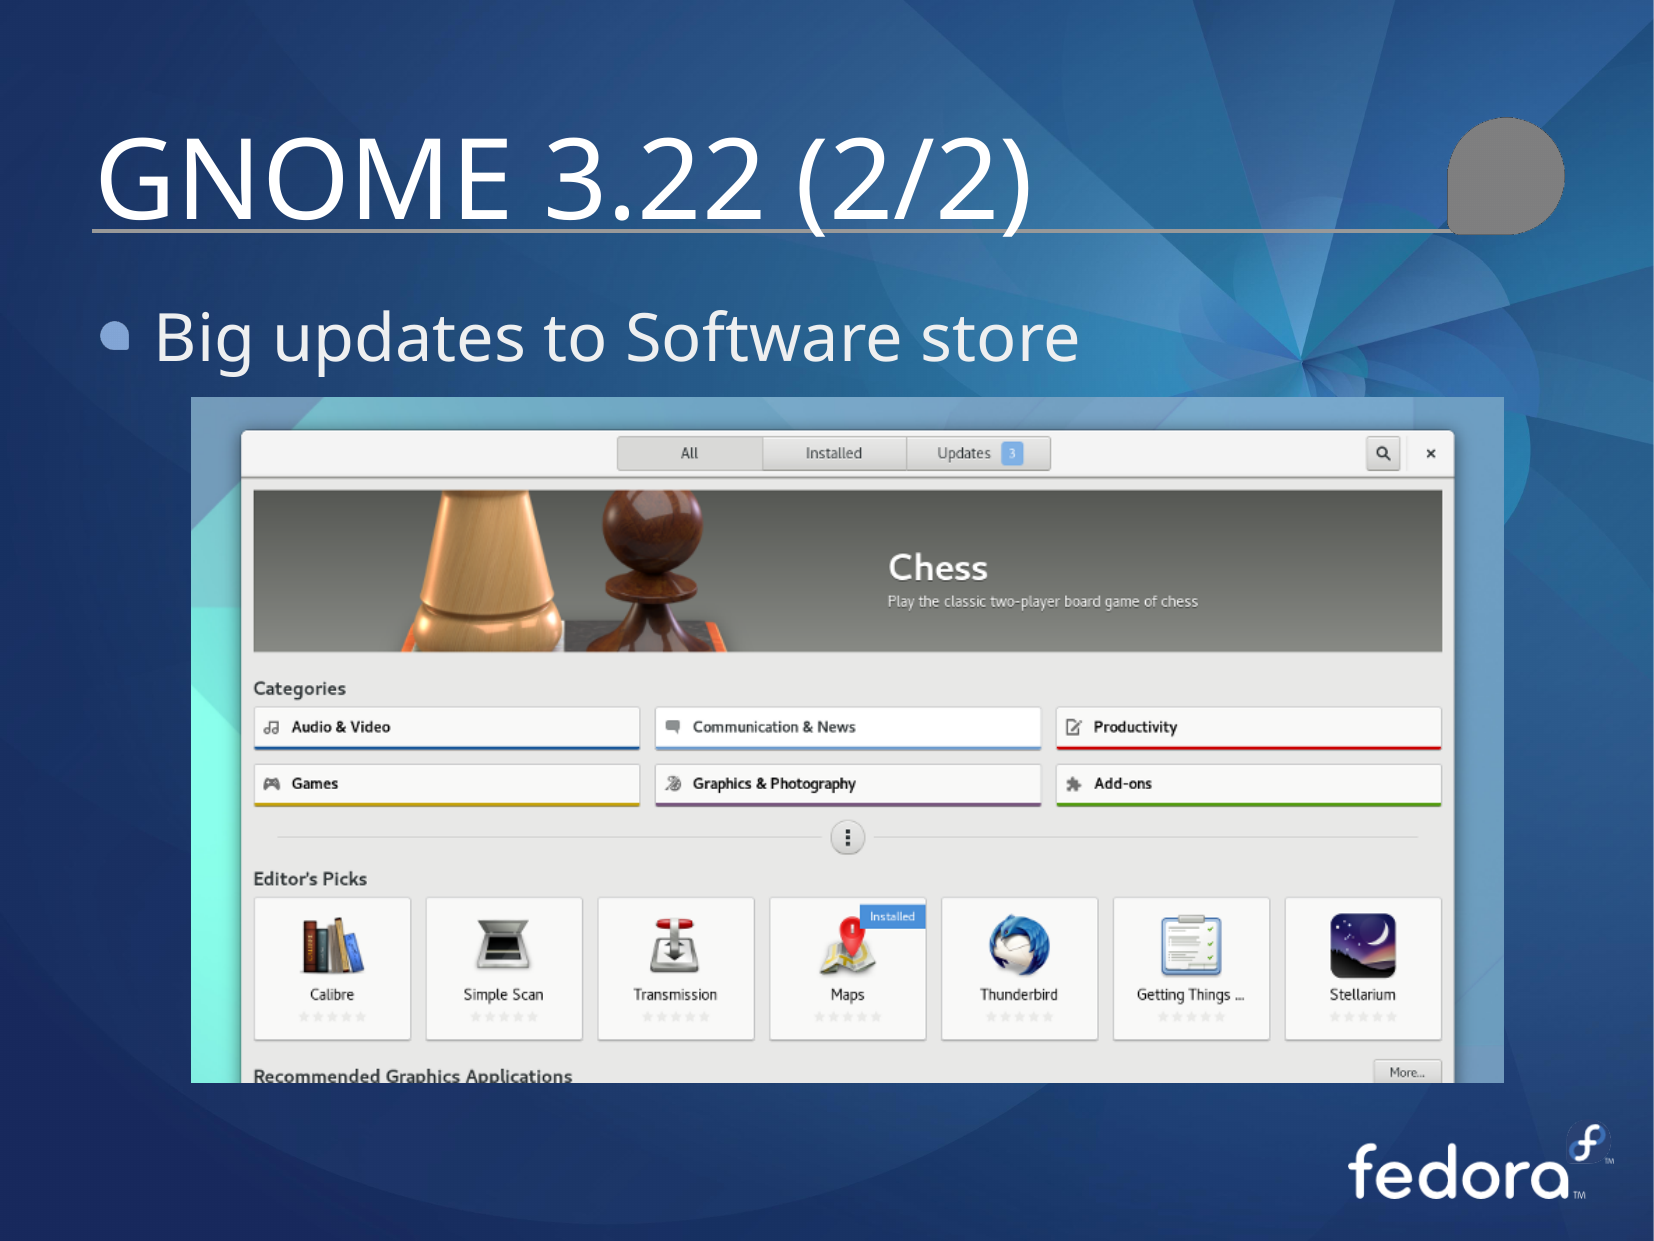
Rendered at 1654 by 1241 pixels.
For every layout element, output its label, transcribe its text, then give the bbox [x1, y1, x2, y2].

title GNOME 3.22 (2/2) [94, 100, 1426, 251]
list Big updates to Software store [82, 290, 1571, 1094]
picture [0, 0, 1654, 1241]
